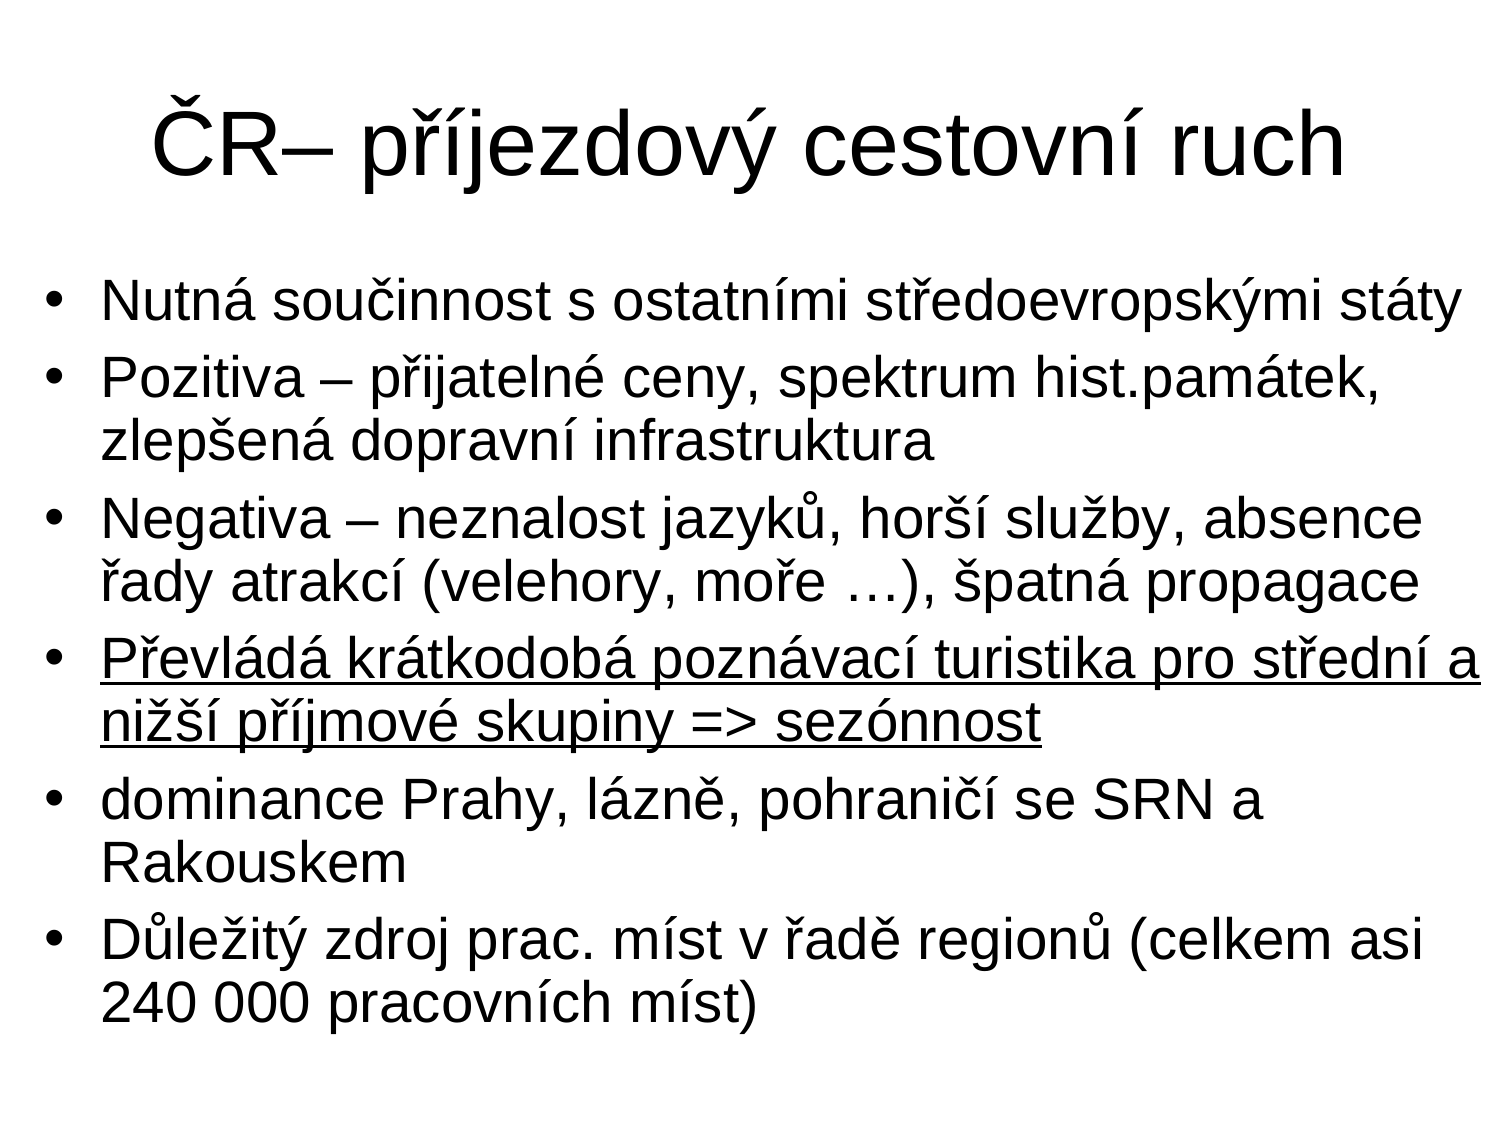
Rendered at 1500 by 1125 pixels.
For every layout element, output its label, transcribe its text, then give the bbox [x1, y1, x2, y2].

title ČR– příjezdový cestovní ruch [75, 45, 1426, 233]
list Nutná součinnost s ostatními středoevropskými státy Pozitiva – přijatelné ceny, spektrum hist.památek, zlepšená dopravní infrastruktura Negativa – neznalost jazyků, horší služby, absence řady atrakcí (velehory, moře …), špatná propagace Převládá krátkodobá poznávací turistika pro střední a nižší příjmové skupiny => sezónnost dominance Prahy, lázně, pohraničí se SRN a Rakouskem Důležitý zdroj prac. míst v řadě regionů (celkem asi 240 000 pracovních míst) [29, 262, 1500, 1095]
